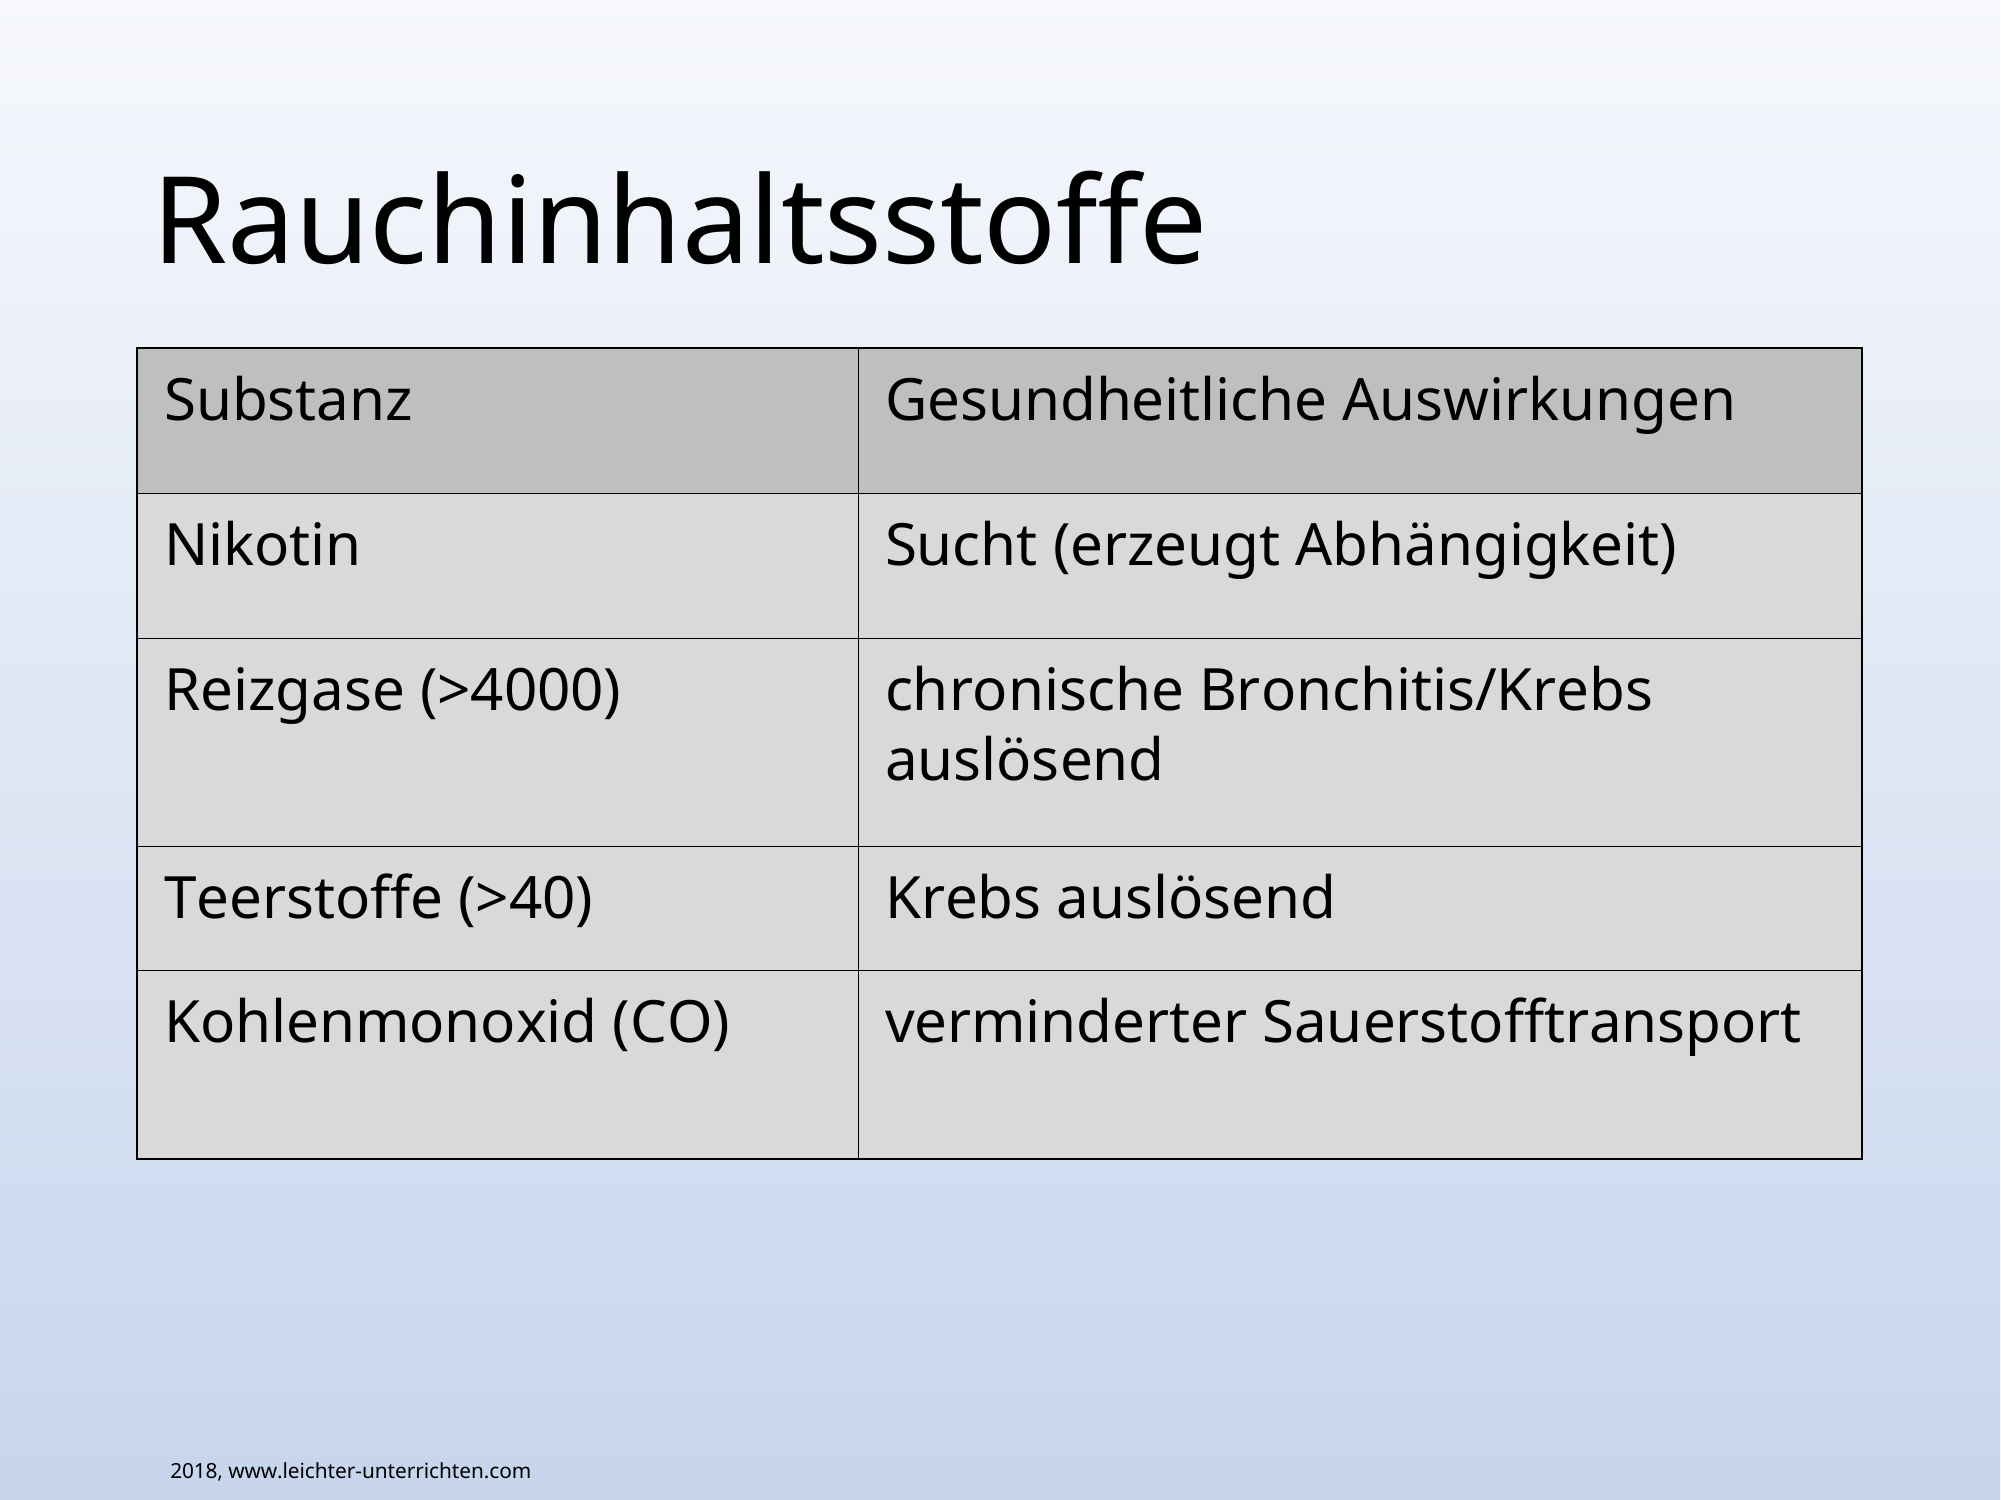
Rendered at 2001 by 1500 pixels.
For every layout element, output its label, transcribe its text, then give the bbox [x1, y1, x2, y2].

table_cell Kohlenmonoxid (CO) [138, 971, 858, 1158]
table_cell Teerstoffe (>40) [138, 847, 858, 970]
table_cell Reizgase (>4000) [138, 639, 858, 846]
table_cell verminderter Sauerstofftransport [859, 971, 1861, 1158]
table_cell Krebs auslösend [859, 847, 1861, 970]
title Rauchinhaltsstoffe [137, 79, 1863, 347]
table_cell Sucht (erzeugt Abhängigkeit) [859, 494, 1861, 638]
table_header Gesundheitliche Auswirkungen [859, 349, 1861, 493]
table_cell Nikotin [138, 494, 858, 638]
table_header Substanz [138, 349, 858, 493]
table_cell chronische Bronchitis/Krebs auslösend [859, 639, 1861, 846]
